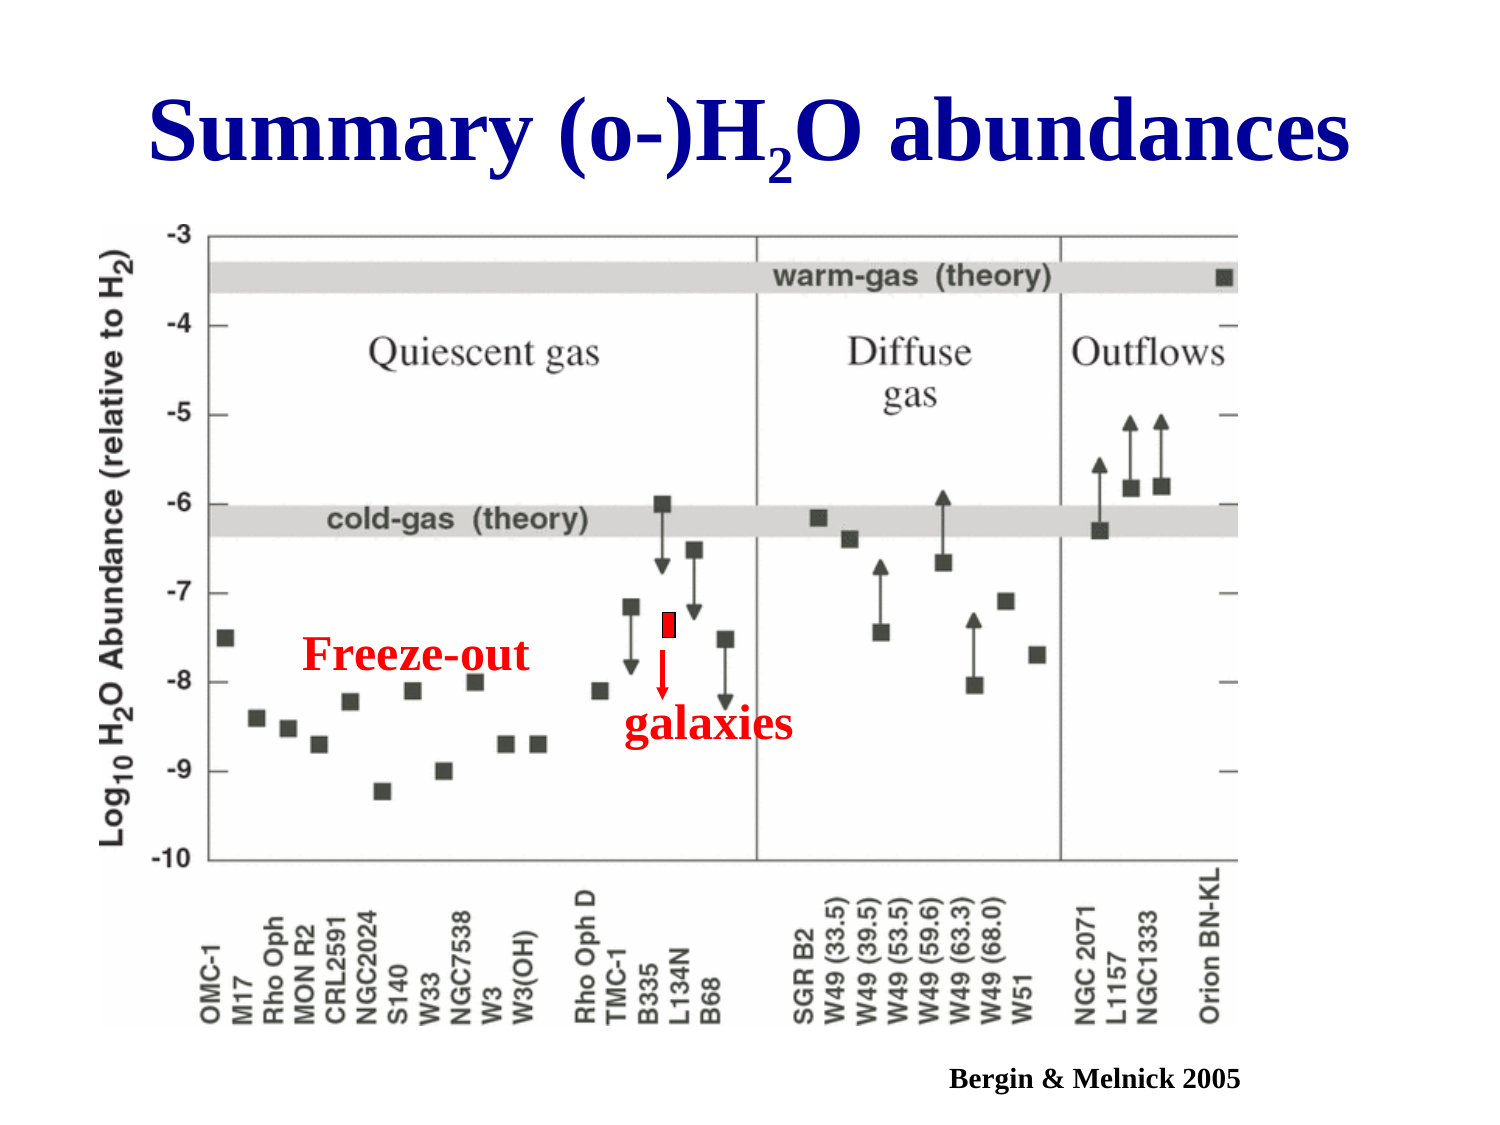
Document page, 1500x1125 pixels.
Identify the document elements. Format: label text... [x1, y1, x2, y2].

text_box Freeze-out [287, 612, 546, 688]
title Summary (o-)H2O abundances [112, 37, 1388, 225]
picture [99, 224, 1238, 1026]
text_box galaxies [609, 681, 810, 758]
text_box [662, 612, 676, 638]
text_box Bergin & Melnick 2005 [934, 1051, 1257, 1103]
